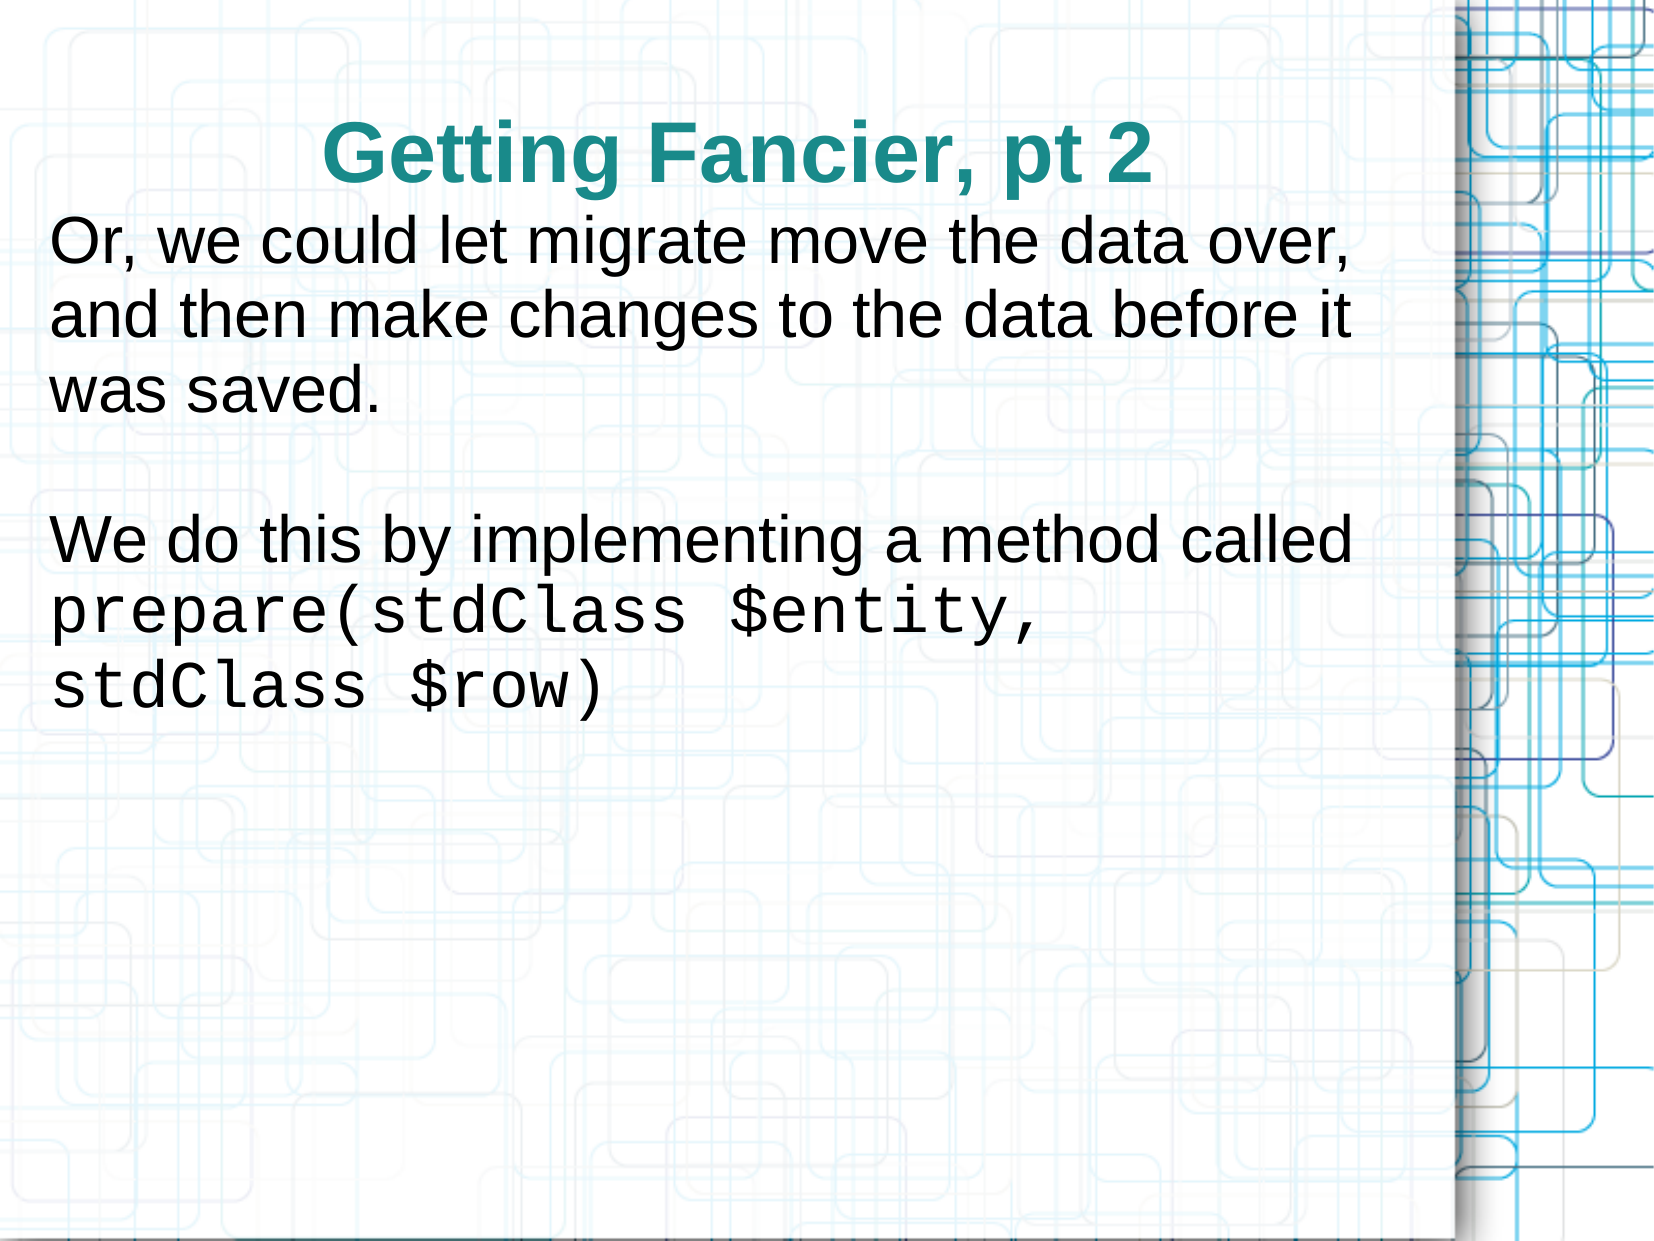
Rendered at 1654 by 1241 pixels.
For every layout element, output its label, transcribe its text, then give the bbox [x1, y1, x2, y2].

picture [0, 0, 1654, 1241]
text_box Or, we could let migrate move the data over, and then make changes to the data before it was saved. We do this by implementing a method called prepare(stdClass $entity, stdClass $row) [34, 195, 1417, 807]
title Getting Fancier, pt 2 [59, 49, 1418, 257]
